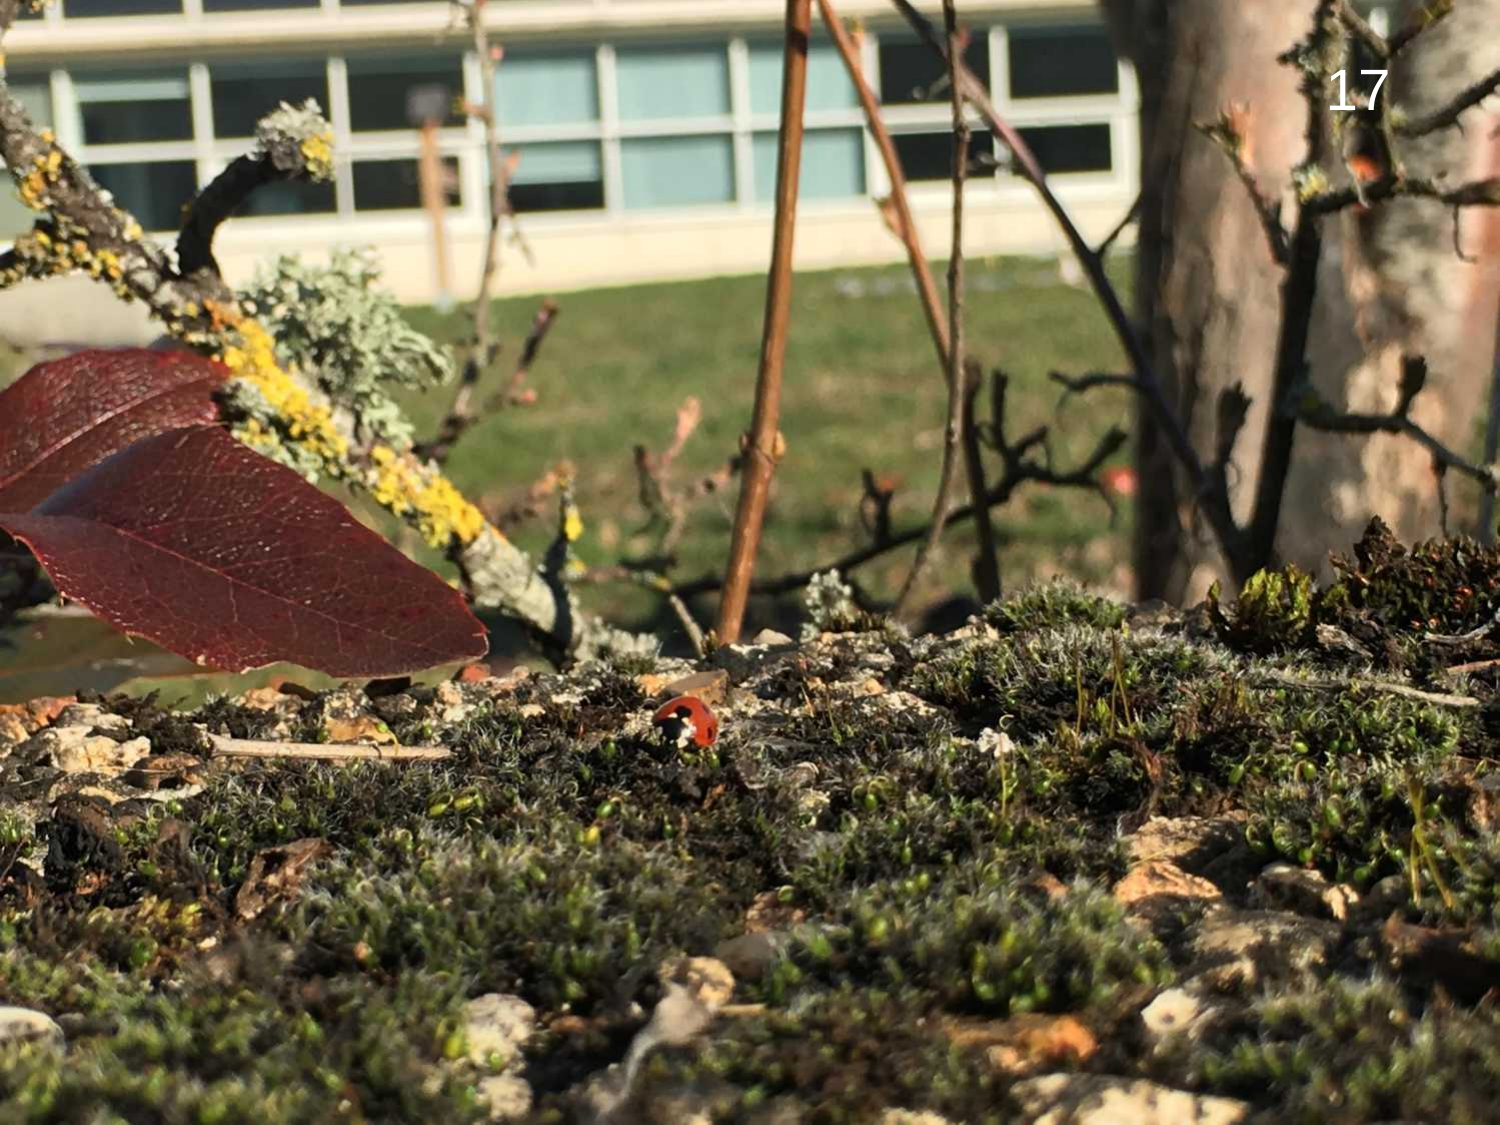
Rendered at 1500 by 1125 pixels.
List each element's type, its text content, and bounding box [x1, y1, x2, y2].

text_box 17 [1310, 50, 1406, 130]
picture [0, 0, 1500, 1125]
